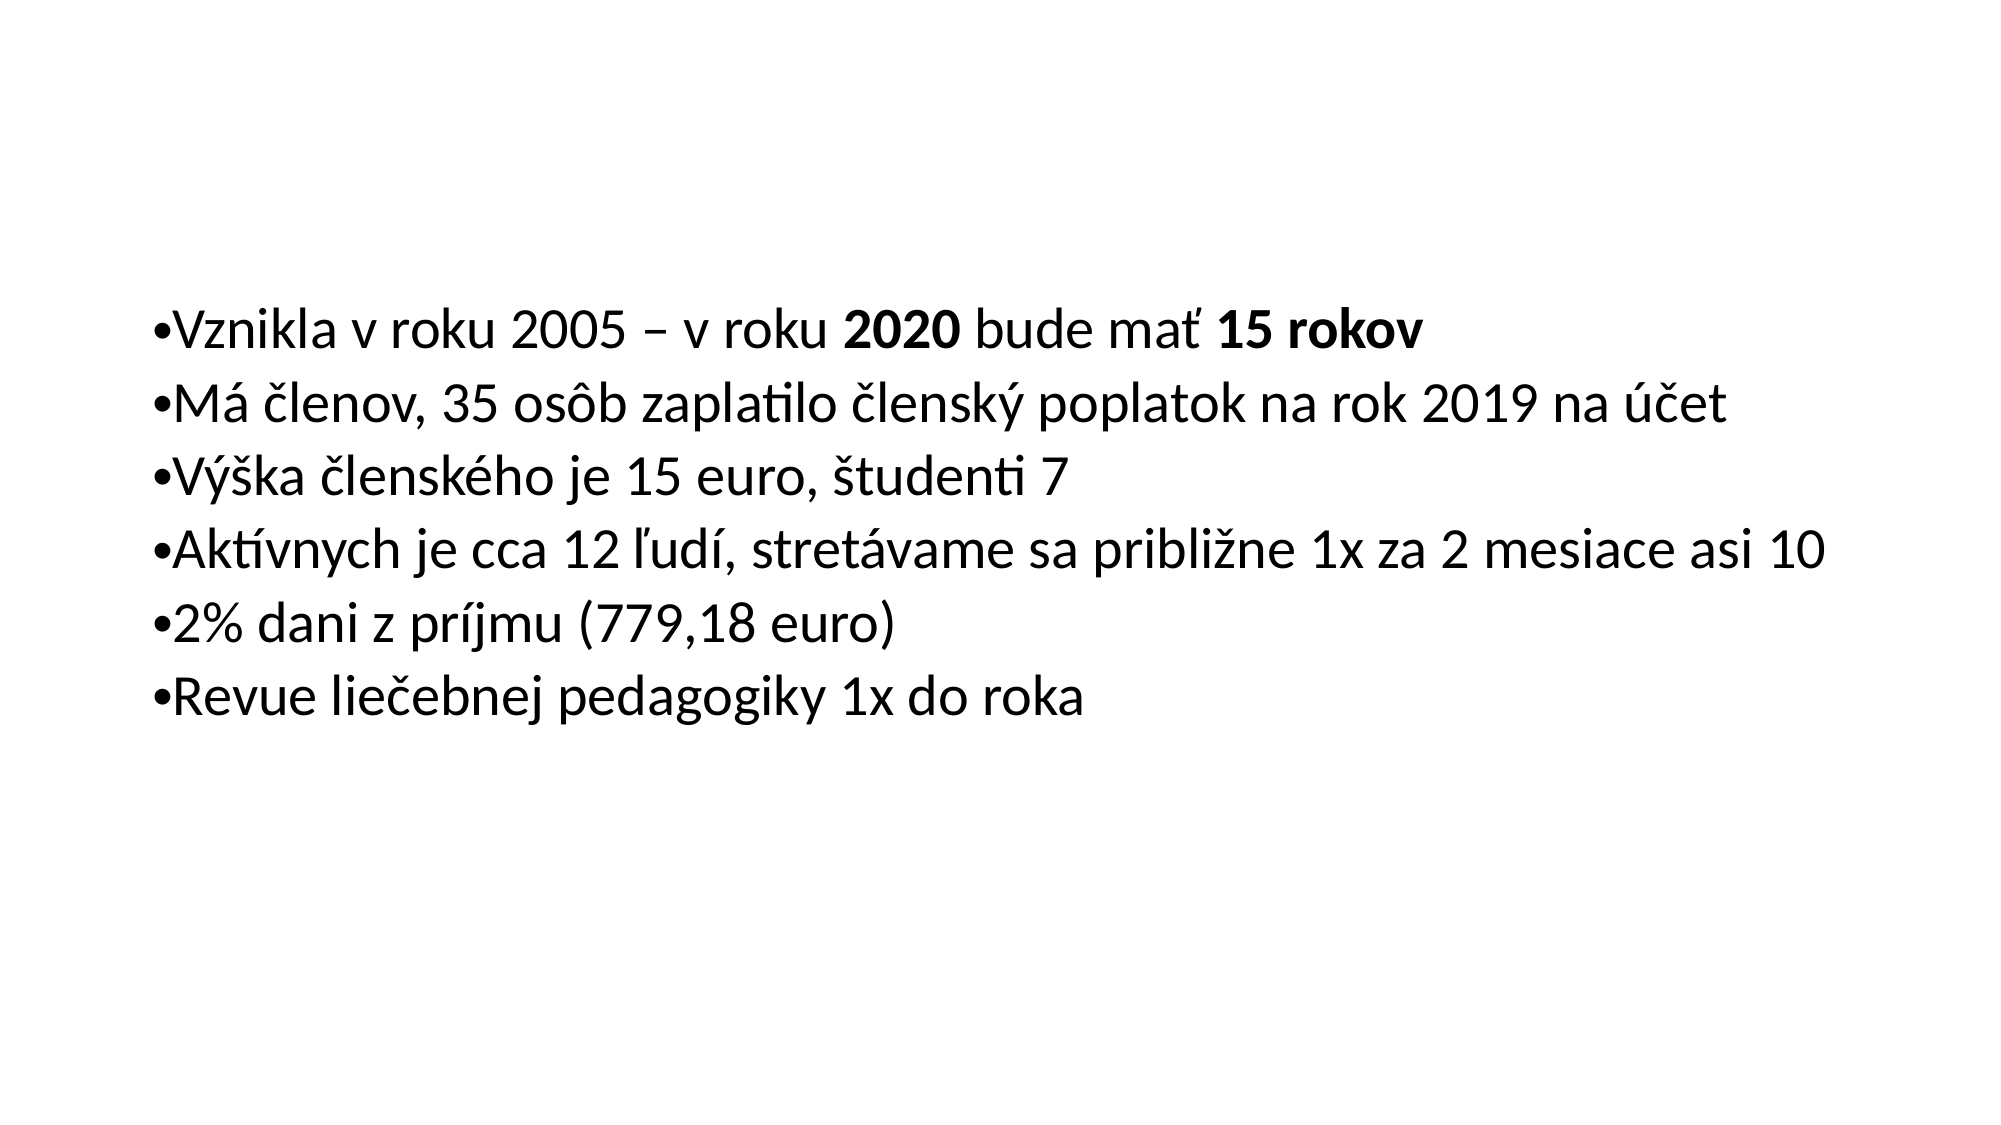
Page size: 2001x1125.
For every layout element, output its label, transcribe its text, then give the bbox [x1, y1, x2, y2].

list Vznikla v roku 2005 – v roku 2020 bude mať 15 rokov Má členov, 35 osôb zaplatilo členský poplatok na rok 2019 na účet Výška členského je 15 euro, študenti 7 Aktívnych je cca 12 ľudí, stretávame sa približne 1x za 2 mesiace asi 10 2% dani z príjmu (779,18 euro) Revue liečebnej pedagogiky 1x do roka [137, 299, 1863, 1014]
